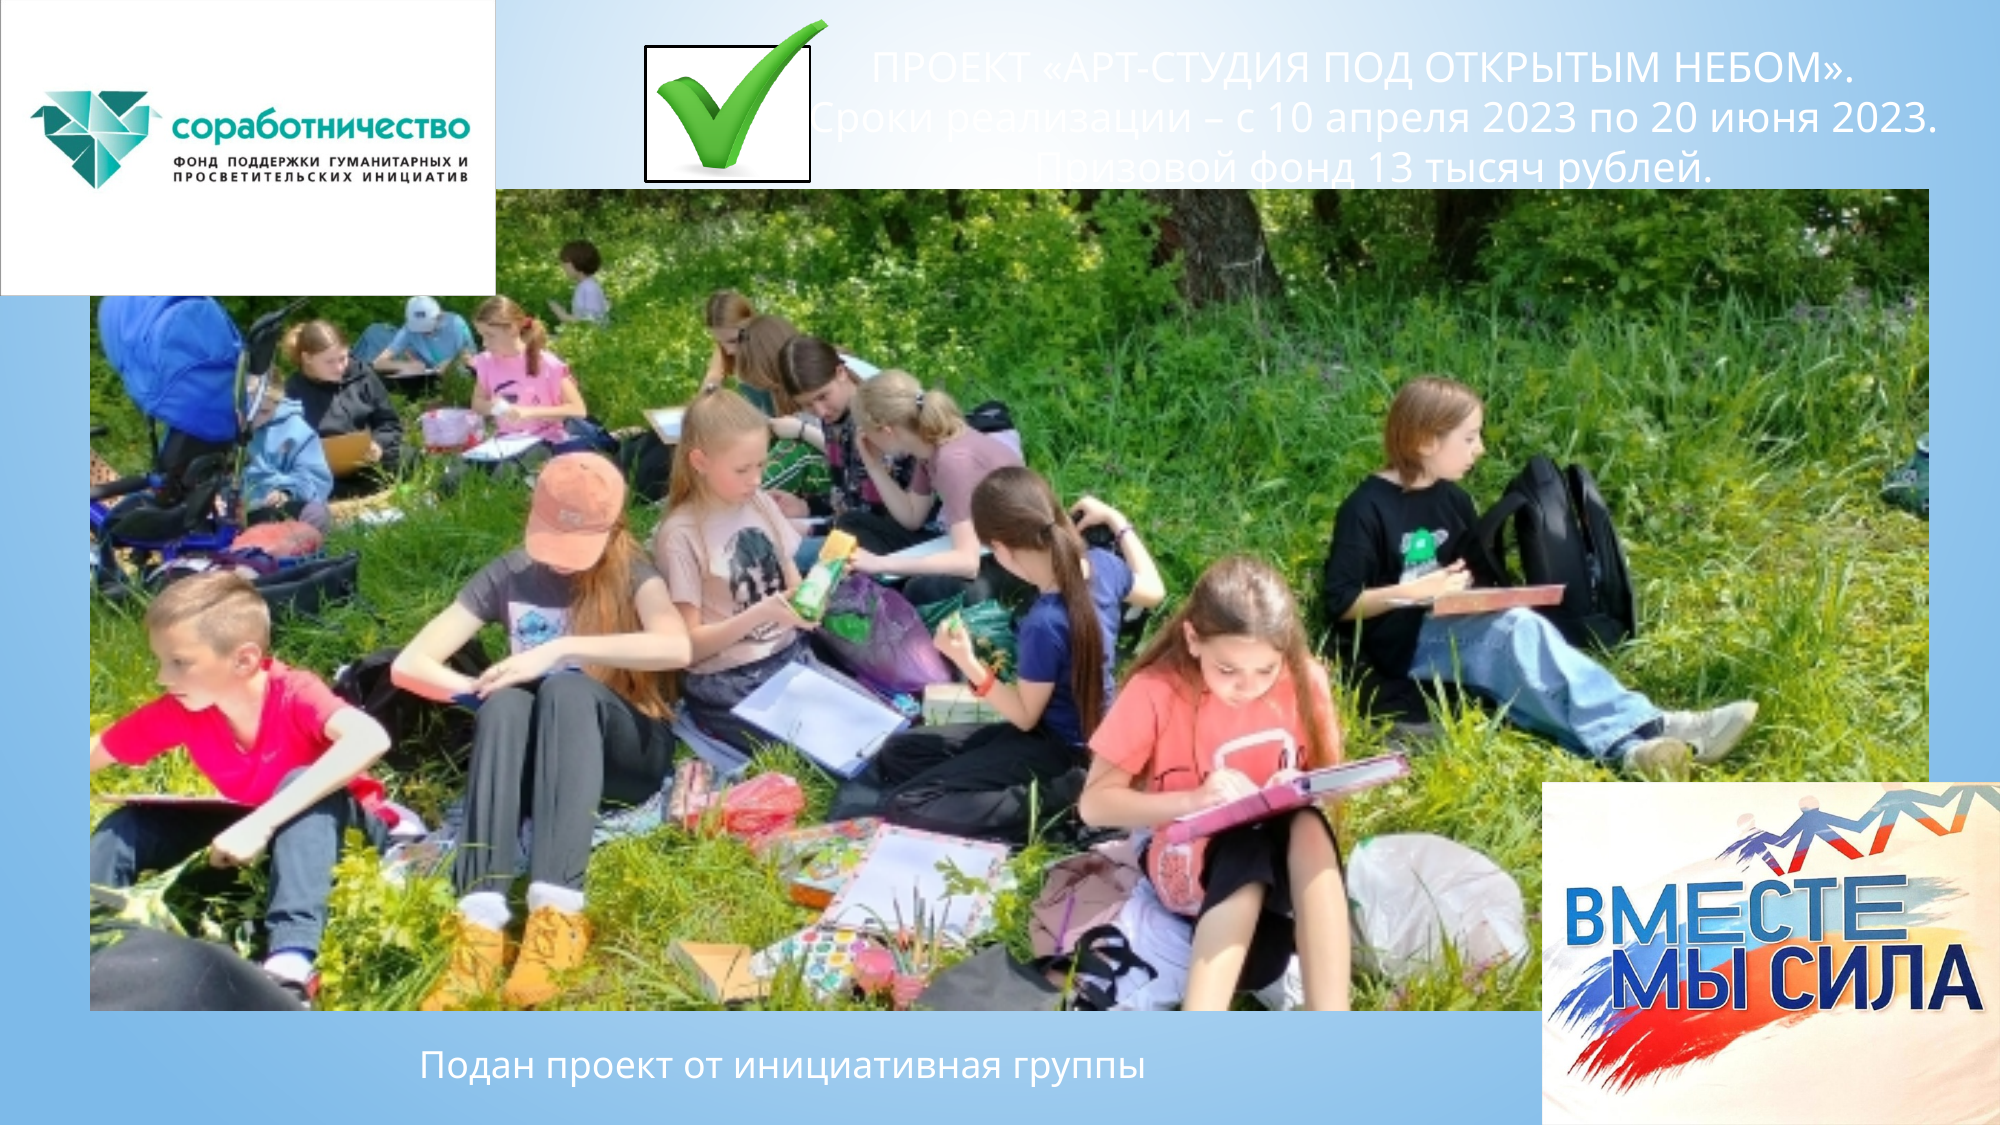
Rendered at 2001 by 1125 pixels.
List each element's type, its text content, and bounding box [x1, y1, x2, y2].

text_box Подан проект от инициативная группы [283, 1033, 1284, 1094]
text_box [645, 46, 811, 182]
picture [0, 0, 2000, 1125]
text_box ПРОЕКТ «АРТ-СТУДИЯ ПОД ОТКРЫТЫМ НЕБОМ». Сроки реализации – с 10 апреля 2023 по 20 июня 2023. Призовой фонд 13 тысяч рублей. [661, 33, 2000, 249]
